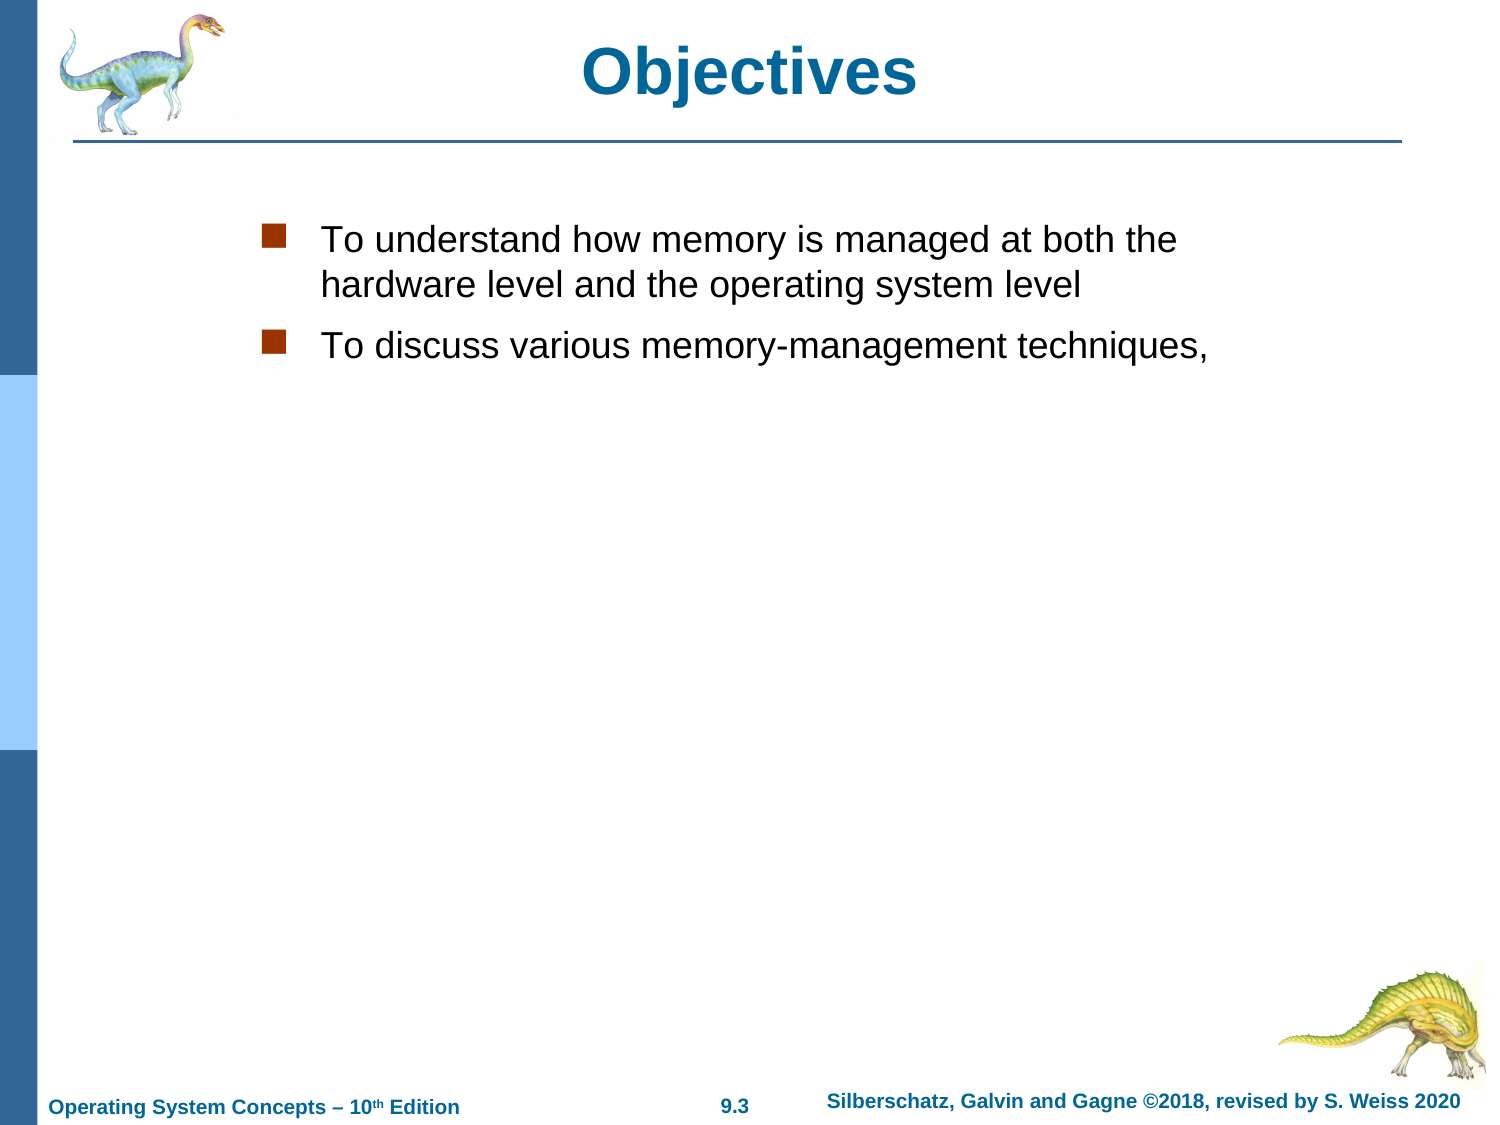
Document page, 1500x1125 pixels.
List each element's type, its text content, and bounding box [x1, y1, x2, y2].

picture [46, 0, 243, 149]
picture [1275, 959, 1486, 1090]
list To understand how memory is managed at both the hardware level and the operating system level To discuss various memory-management techniques, [249, 207, 1326, 936]
title Objectives [75, 20, 1426, 116]
